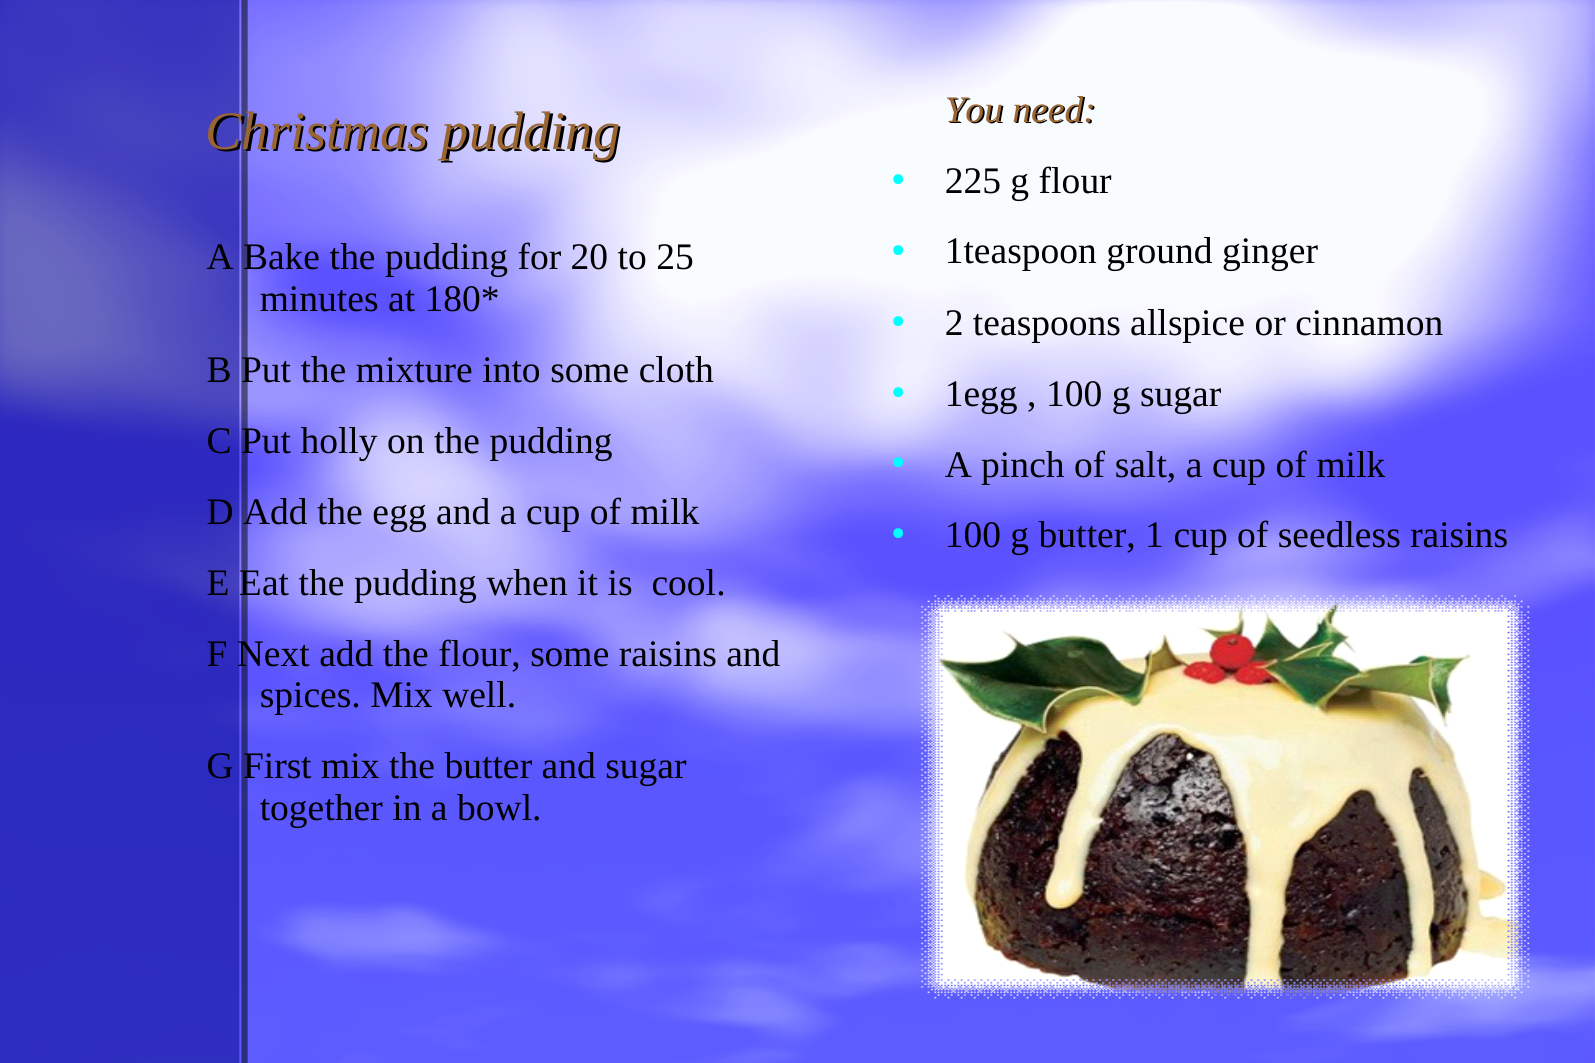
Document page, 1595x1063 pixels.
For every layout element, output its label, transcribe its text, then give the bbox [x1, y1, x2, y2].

list You need: 225 g flour 1teaspoon ground ginger 2 teaspoons allspice or cinnamon 1egg , 100 g sugar A pinch of salt, a cup of milk 100 g butter, 1 cup of seedless raisins [856, 88, 1521, 737]
list A Bake the pudding for 20 to 25 minutes at 180* B Put the mixture into some cloth C Put holly on the pudding D Add the egg and a cup of milk E Eat the pudding when it is cool. F Next add the flour, some raisins and spices. Mix well. G First mix the butter and sugar together in a bowl. [118, 236, 783, 1034]
picture [915, 590, 1536, 1004]
title Christmas pudding [118, 42, 709, 220]
